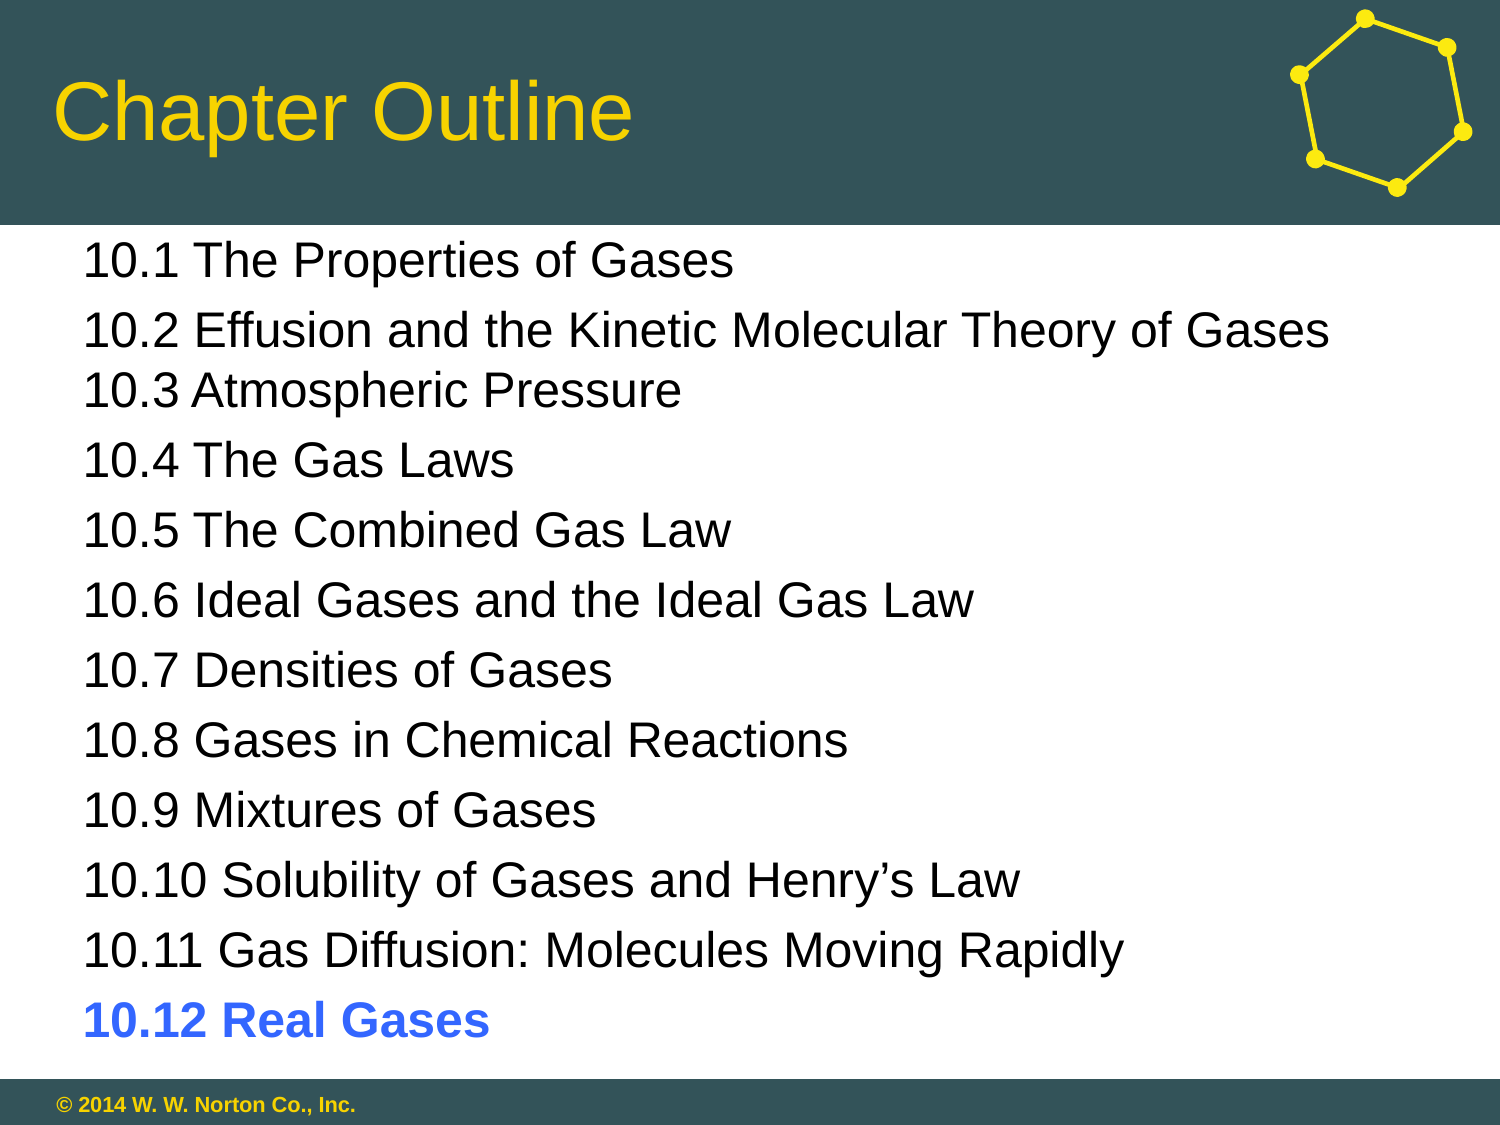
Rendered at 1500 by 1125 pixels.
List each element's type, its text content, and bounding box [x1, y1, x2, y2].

title Chapter Outline [37, 19, 1118, 195]
list 10.1 The Properties of Gases 10.2 Effusion and the Kinetic Molecular Theory of Gases 10.3 Atmospheric Pressure 10.4 The Gas Laws 10.5 The Combined Gas Law 10.6 Ideal Gases and the Ideal Gas Law 10.7 Densities of Gases 10.8 Gases in Chemical Reactions 10.9 Mixtures of Gases 10.10 Solubility of Gases and Henry’s Law 10.11 Gas Diffusion: Molecules Moving Rapidly 10.12 Real Gases [67, 219, 1468, 1020]
